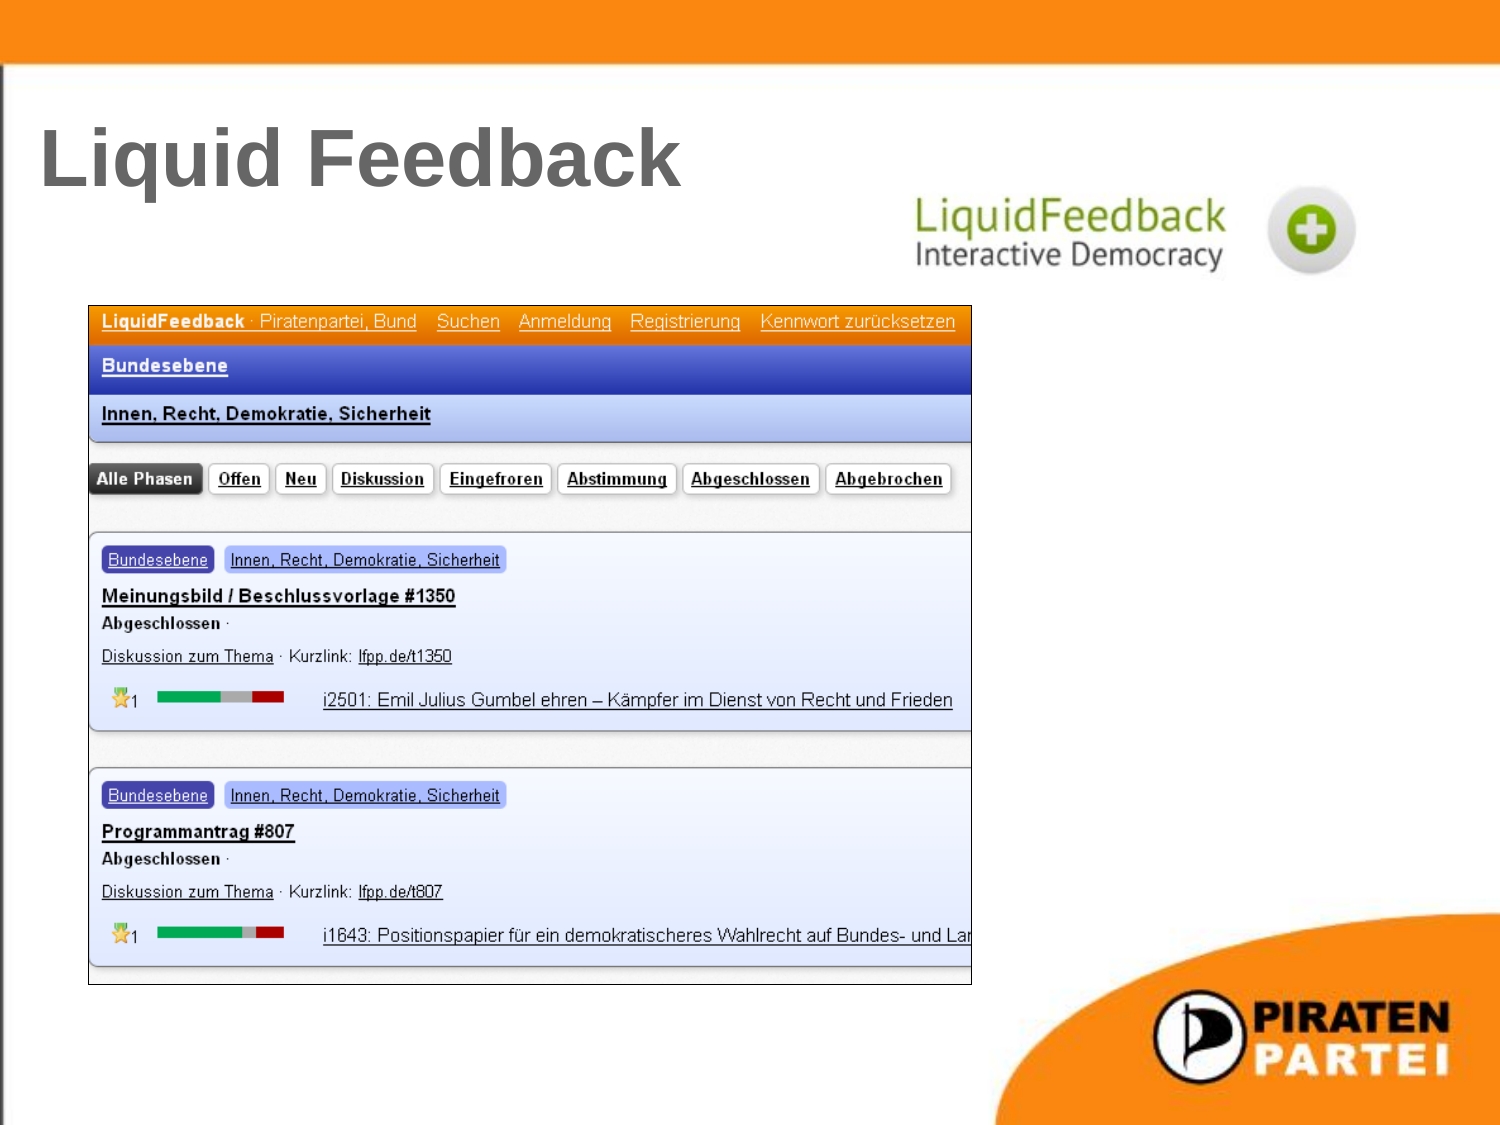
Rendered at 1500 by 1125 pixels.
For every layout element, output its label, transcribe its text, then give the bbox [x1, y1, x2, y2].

picture [910, 181, 1361, 281]
title Liquid Feedback [24, 97, 1375, 212]
picture [88, 305, 972, 985]
